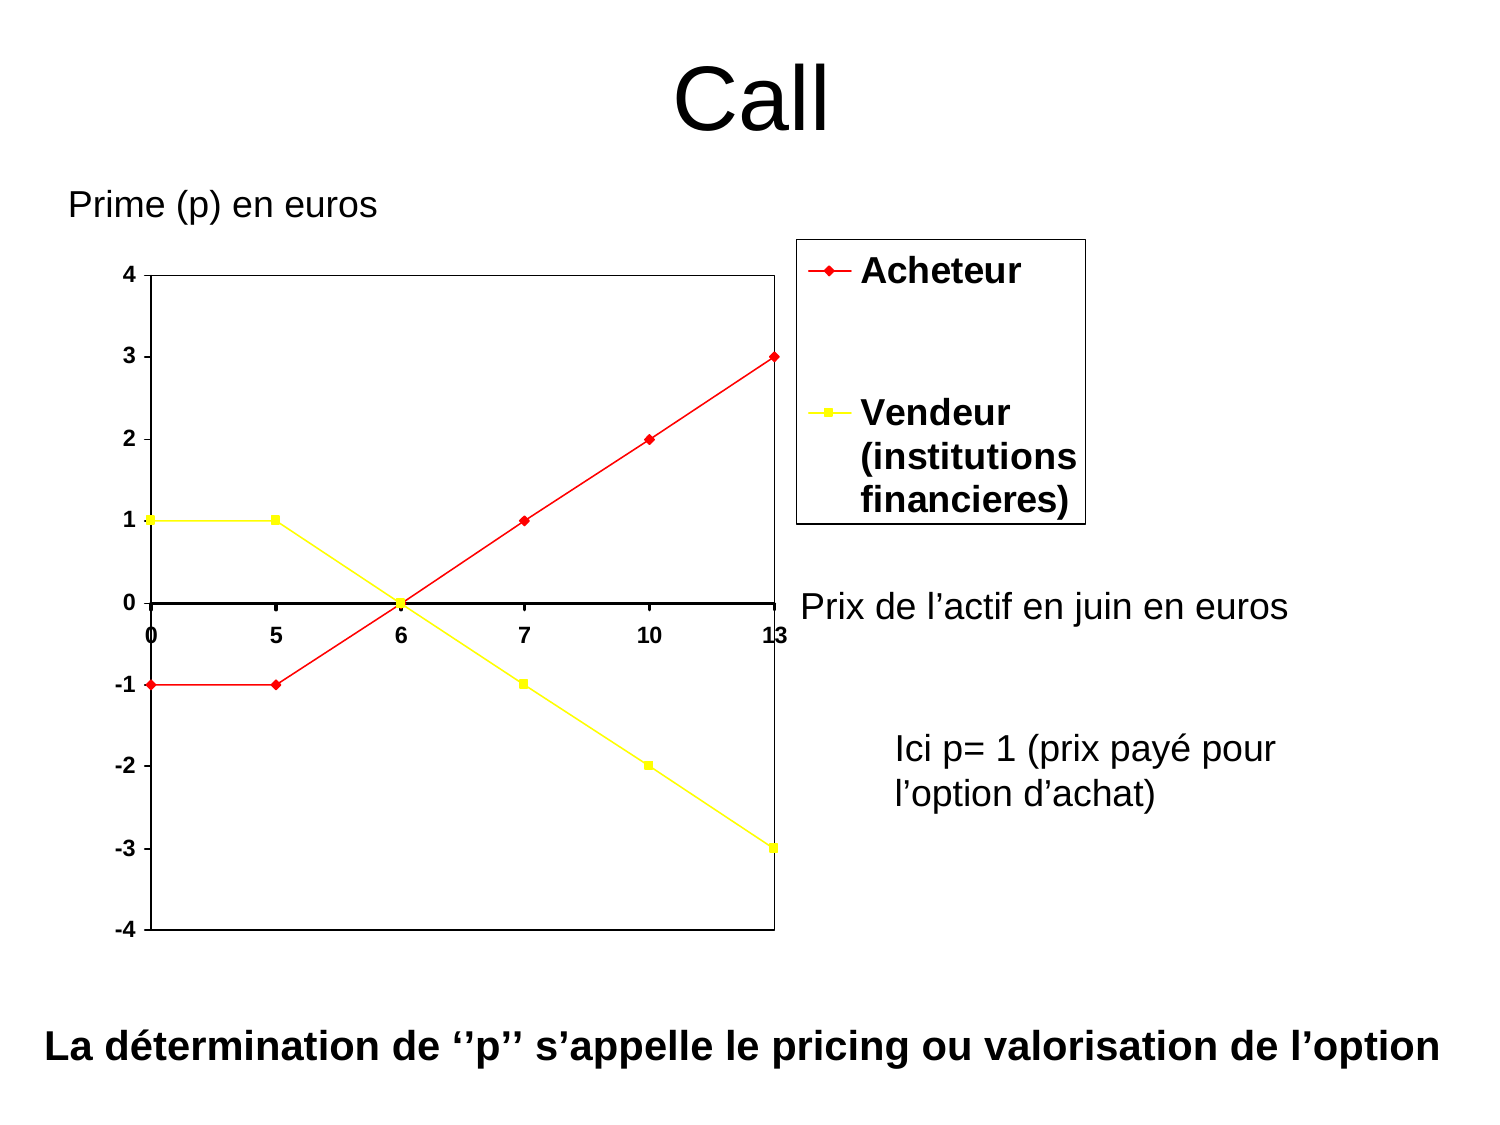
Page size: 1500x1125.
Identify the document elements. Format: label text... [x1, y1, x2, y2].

text_box Ici p= 1 (prix payé pour l’option d’achat) [879, 715, 1353, 822]
text_box Prime (p) en euros [53, 172, 538, 234]
text_box Prix de l’actif en juin en euros [785, 574, 1317, 635]
text_box La détermination de ‘’p’’ s’appelle le pricing ou valorisation de l’option [29, 1011, 1500, 1077]
title Call [76, 0, 1427, 188]
chart [88, 231, 1439, 974]
